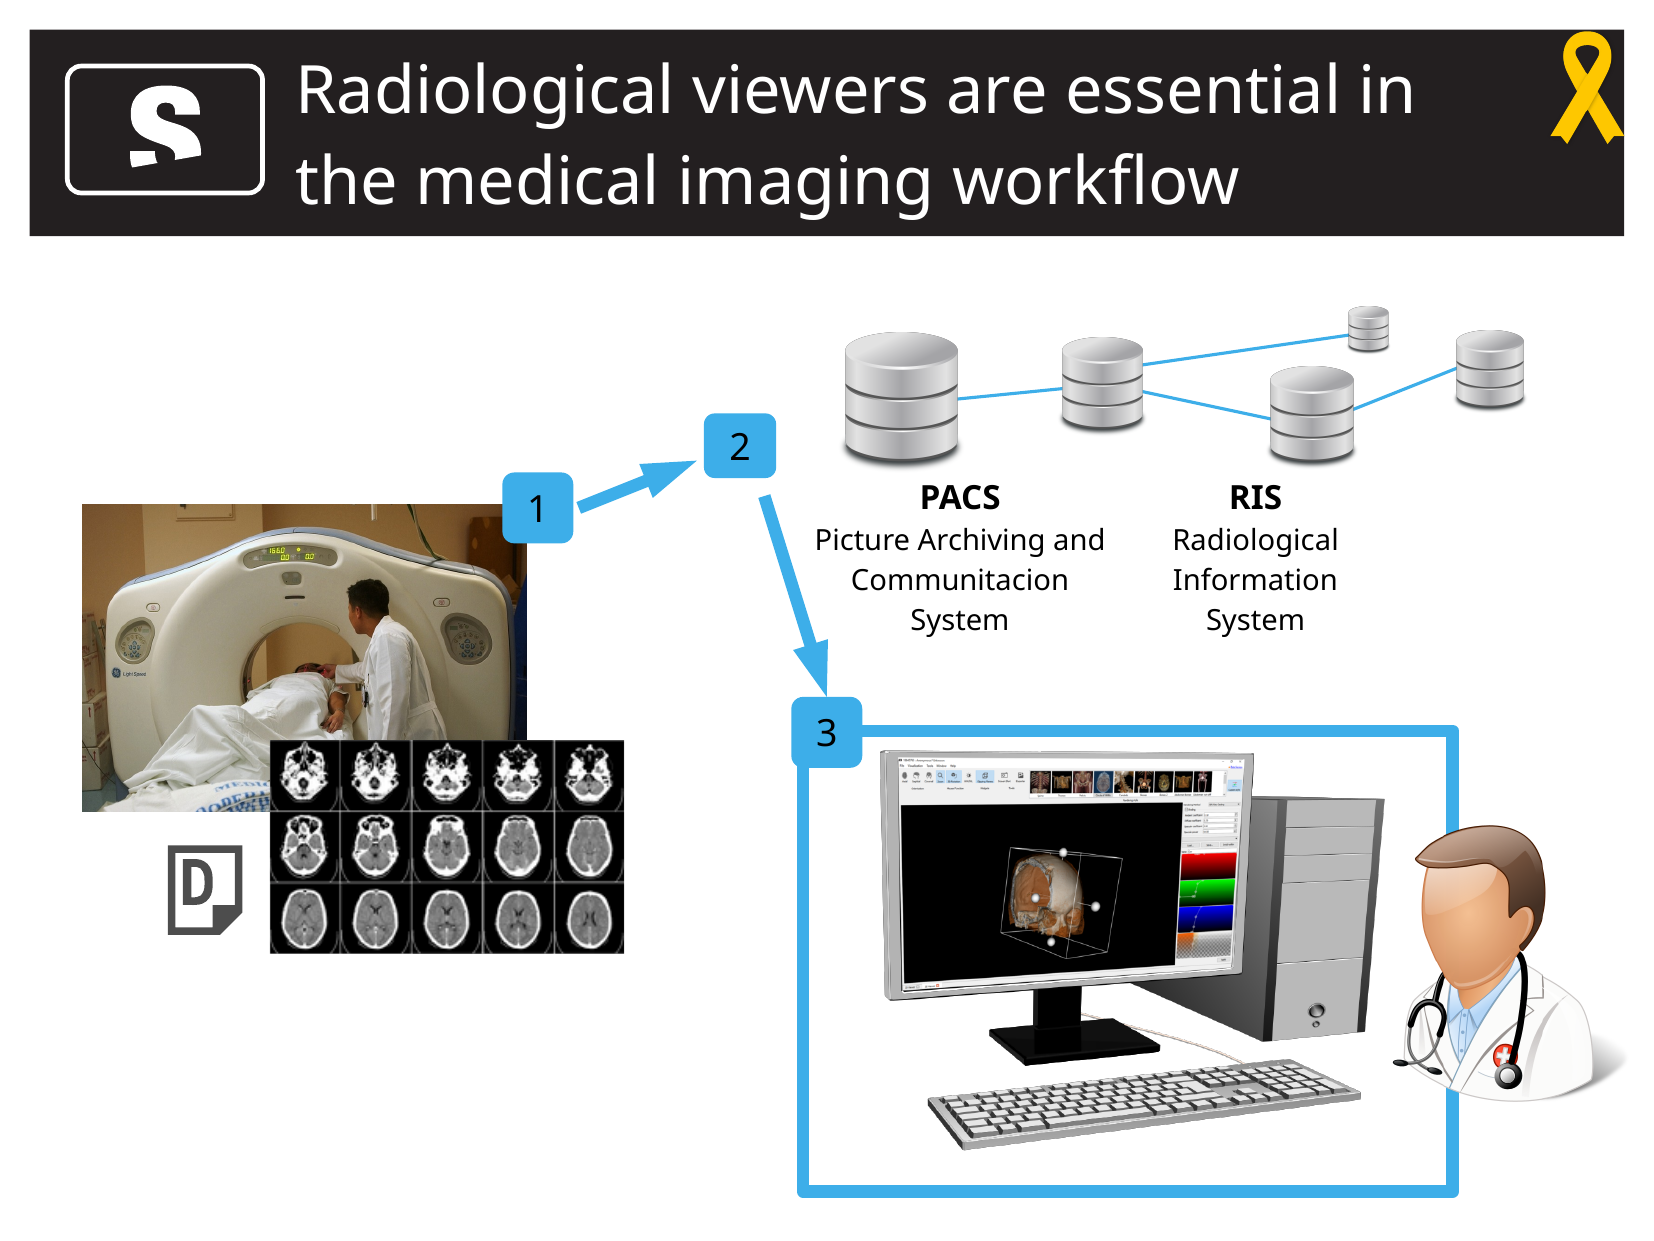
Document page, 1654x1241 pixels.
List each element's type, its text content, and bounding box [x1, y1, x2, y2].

text_box 1 [502, 472, 574, 544]
title Radiological viewers are essential in the medical imaging workflow [295, 29, 1524, 237]
picture [82, 504, 625, 954]
text_box 2 [703, 413, 777, 479]
picture [1265, 366, 1359, 466]
picture [1547, 29, 1625, 148]
text_box PACS Picture Archiving and Communitacion System [799, 466, 1123, 597]
picture [838, 332, 965, 473]
picture [1452, 330, 1528, 414]
text_box 3 [791, 696, 863, 768]
picture [877, 695, 1642, 1205]
picture [1057, 337, 1148, 437]
text_box RIS Radiological Information System [1157, 466, 1429, 597]
picture [1346, 306, 1391, 355]
